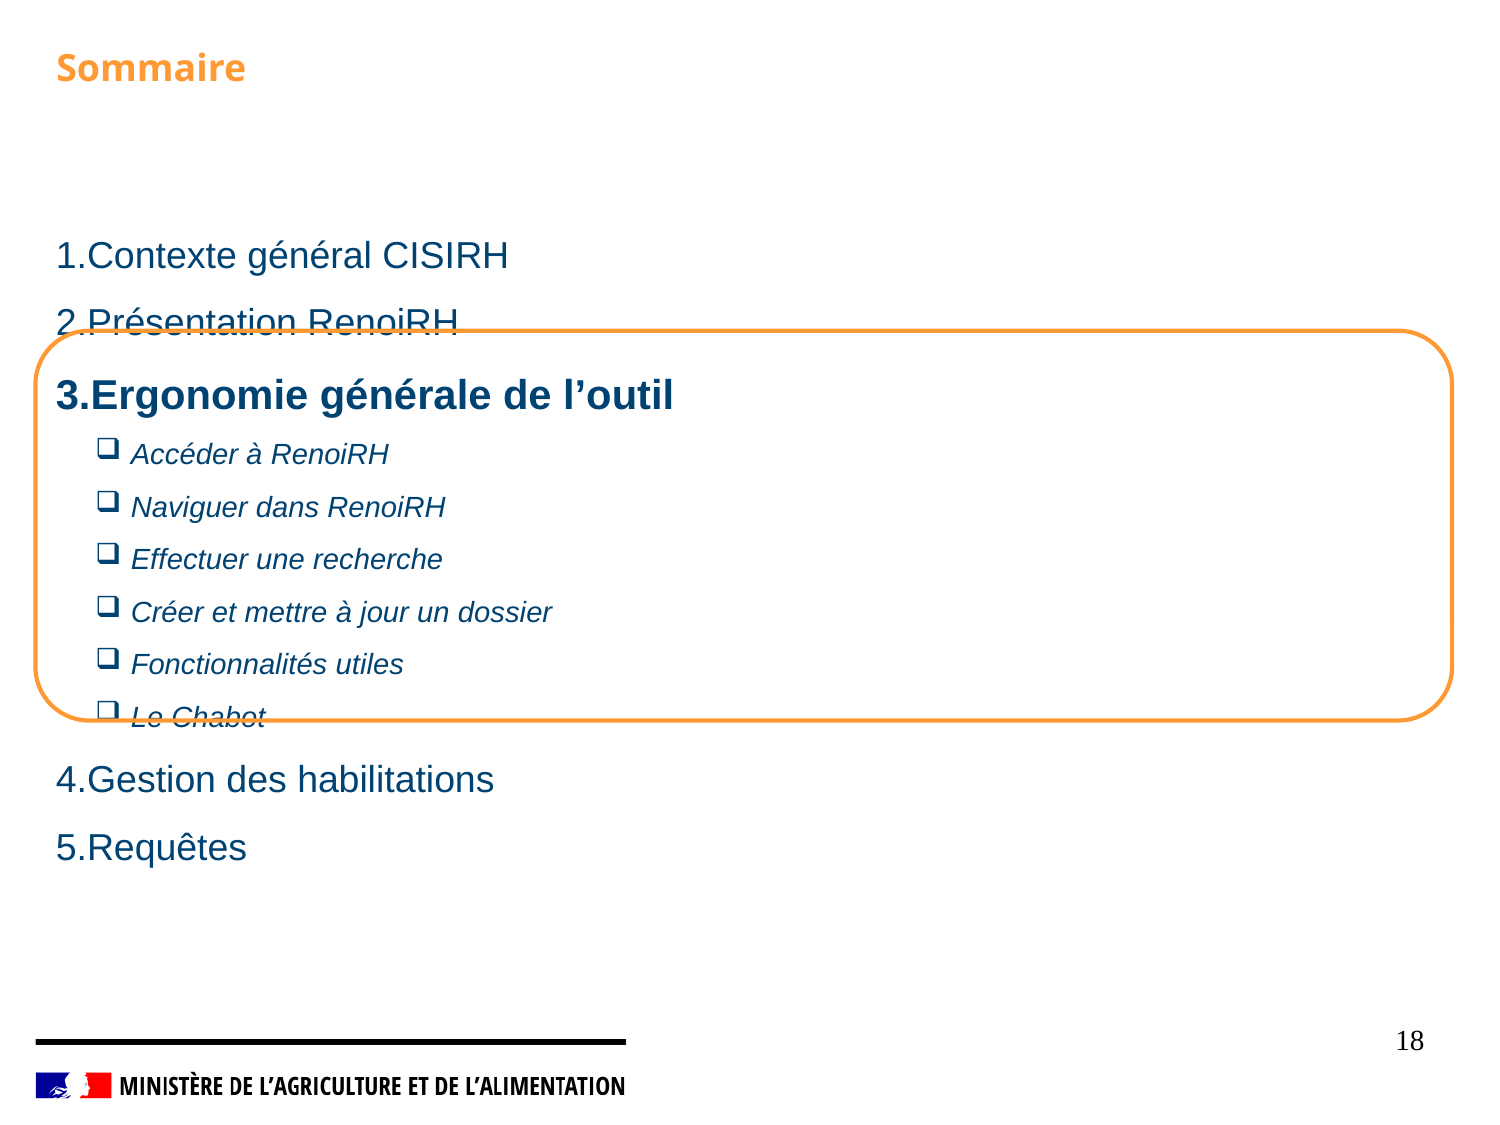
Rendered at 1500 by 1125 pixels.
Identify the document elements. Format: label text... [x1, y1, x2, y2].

text_box Contexte général CISIRH Présentation RenoiRH Ergonomie générale de l’outil Accéder à RenoiRH Naviguer dans RenoiRH Effectuer une recherche Créer et mettre à jour un dossier Fonctionnalités utiles Le Chabot Gestion des habilitations Requêtes [41, 333, 1450, 718]
picture [35, 1039, 626, 1099]
text_box Contexte général CISIRH Présentation RenoiRH Ergonomie générale de l’outil Accéder à RenoiRH Naviguer dans RenoiRH Effectuer une recherche Créer et mettre à jour un dossier Fonctionnalités utiles Le Chabot Gestion des habilitations Requêtes [41, 200, 1458, 1125]
text_box Sommaire [41, 36, 1458, 130]
